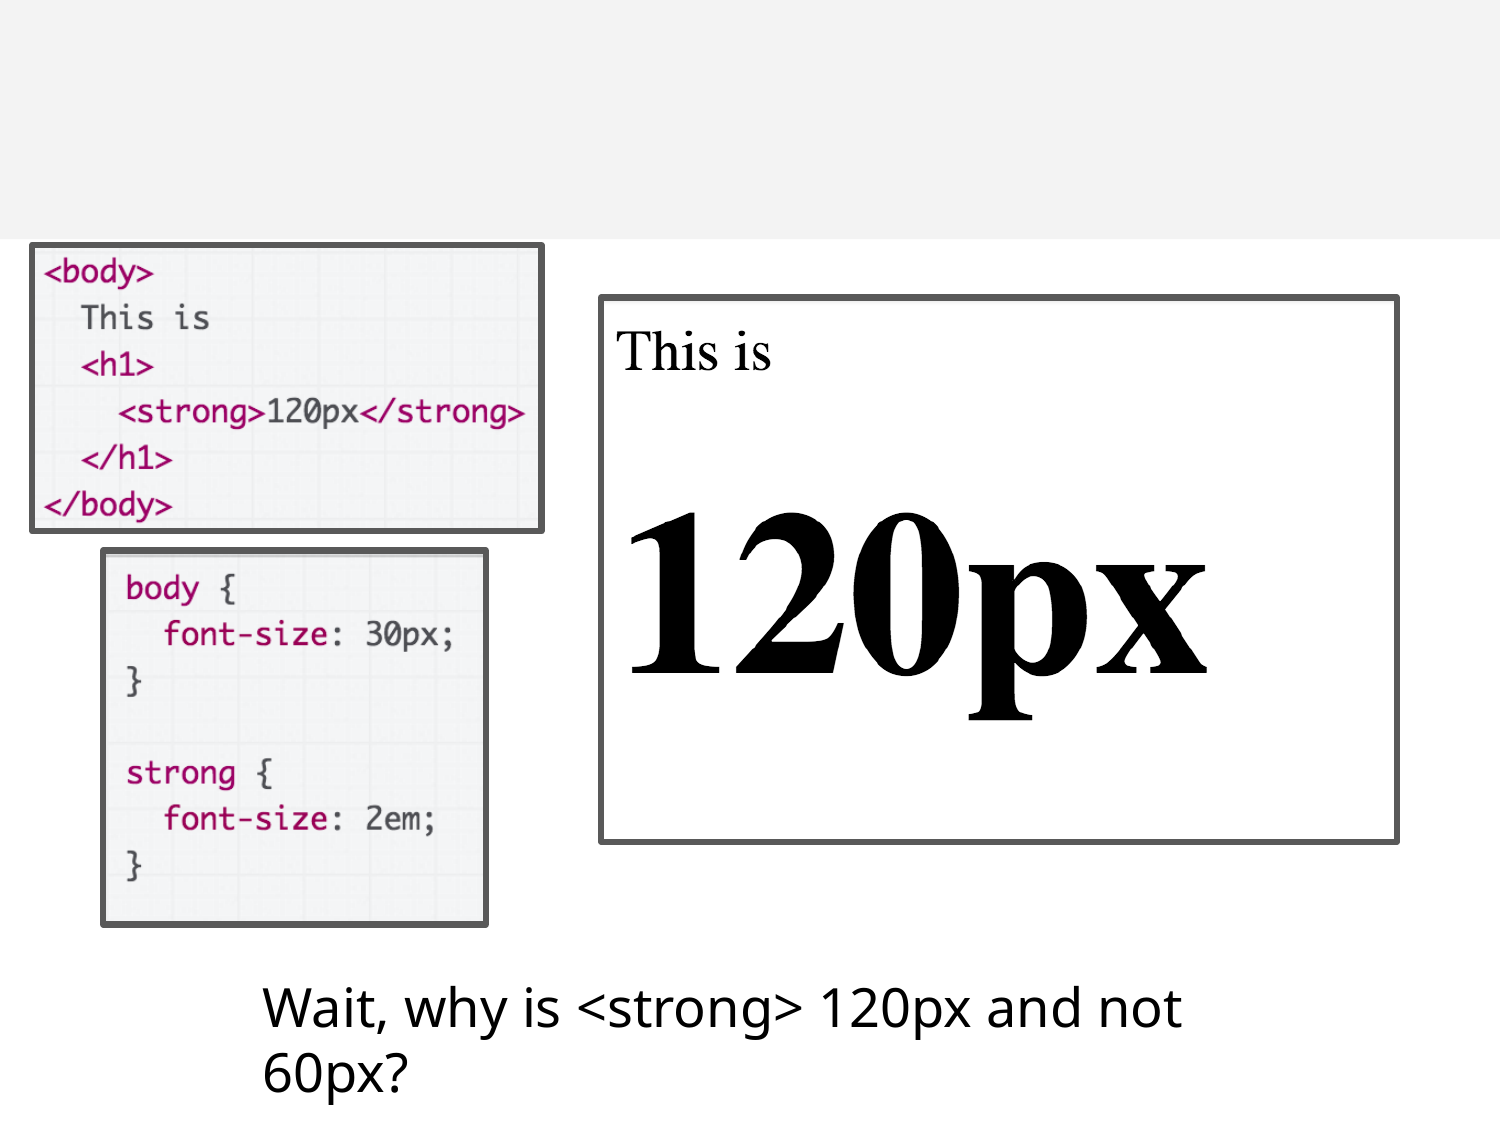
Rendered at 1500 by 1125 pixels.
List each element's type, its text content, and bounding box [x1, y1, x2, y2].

picture [35, 248, 539, 529]
picture [604, 300, 1394, 839]
text_box Wait, why is <strong> 120px and not 60px? [247, 958, 1317, 1125]
picture [106, 553, 483, 922]
